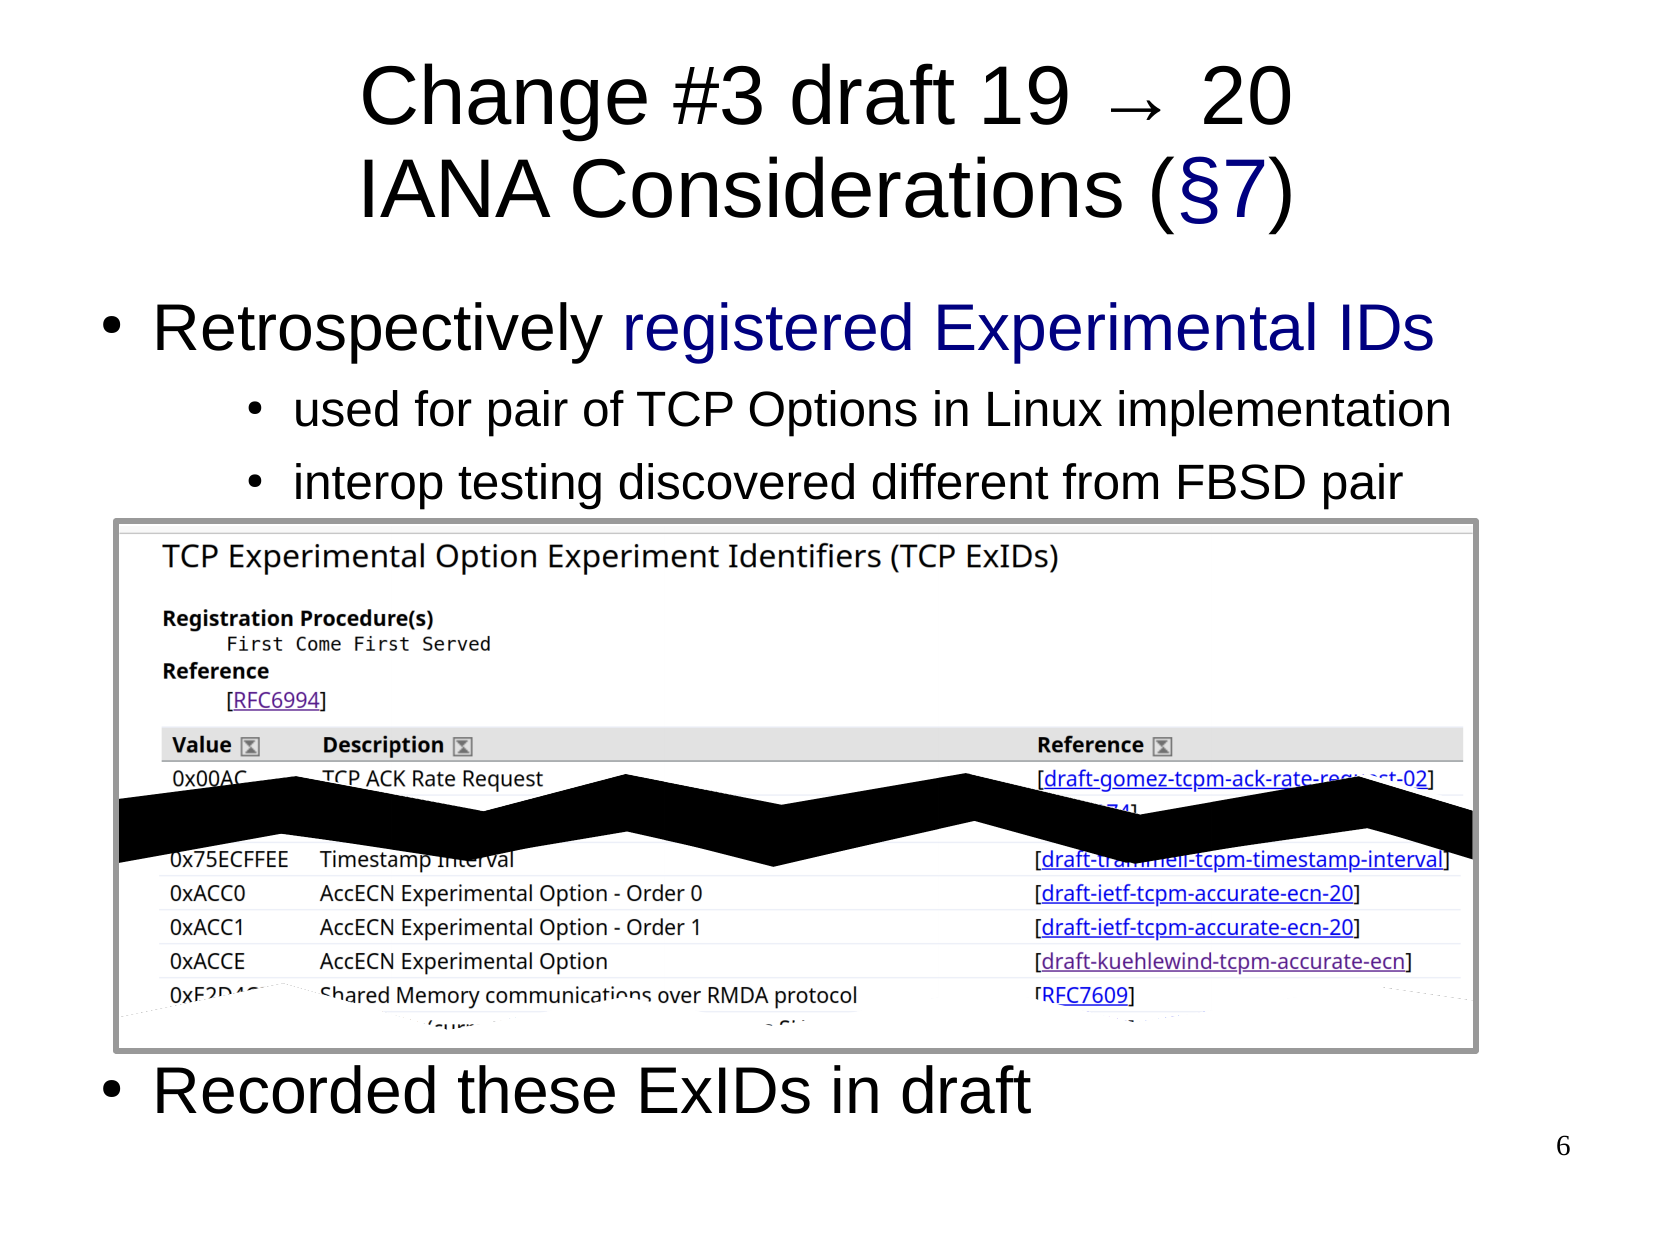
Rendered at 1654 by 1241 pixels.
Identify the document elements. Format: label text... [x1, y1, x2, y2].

picture [118, 524, 1473, 1048]
list Retrospectively registered Experimental IDs used for pair of TCP Options in Linux implementation interop testing discovered different from FBSD pair Recorded these ExIDs in draft [82, 290, 1571, 1135]
title Change #3 draft 19 → 20 IANA Considerations (§7) [82, 49, 1571, 236]
